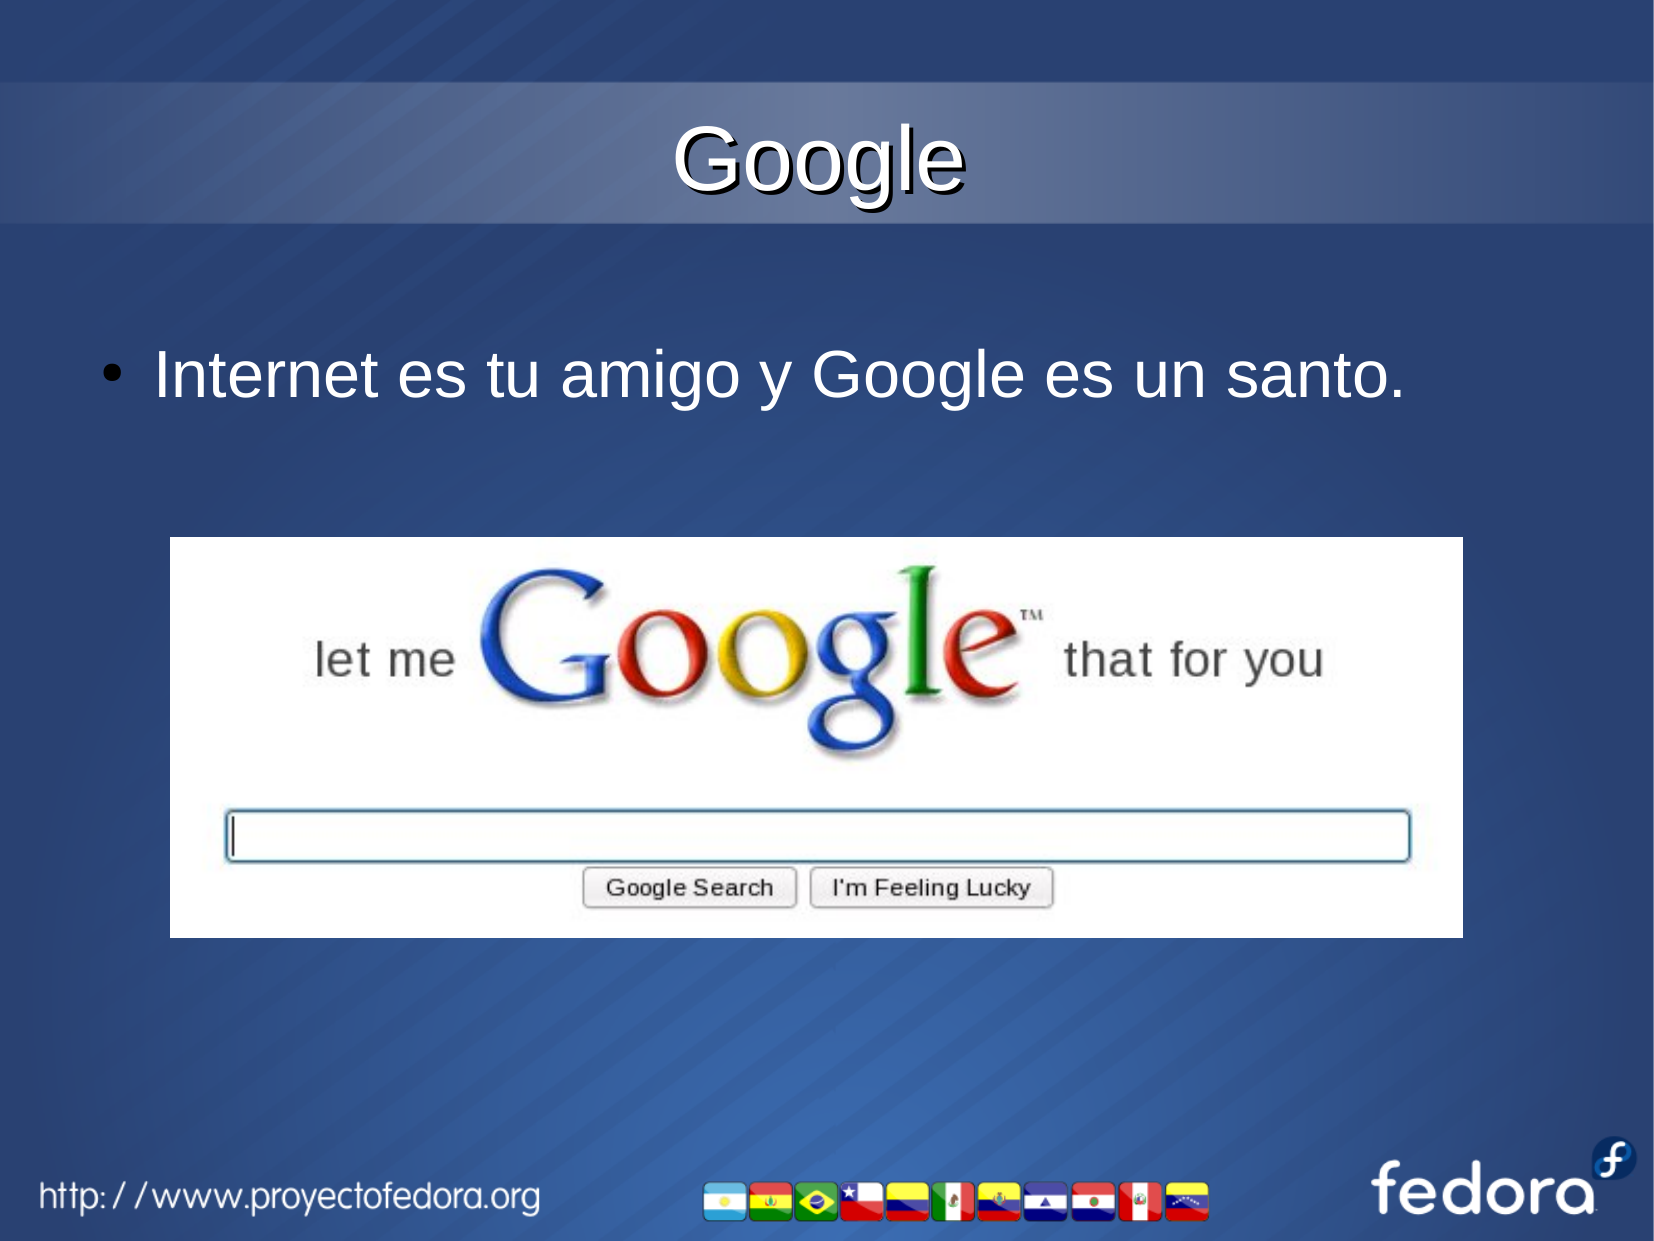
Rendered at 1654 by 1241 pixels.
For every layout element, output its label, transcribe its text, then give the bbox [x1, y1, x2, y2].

picture [0, 0, 1654, 1241]
title Google [75, 62, 1564, 255]
list Internet es tu amigo y Google es un santo. [82, 337, 1571, 488]
